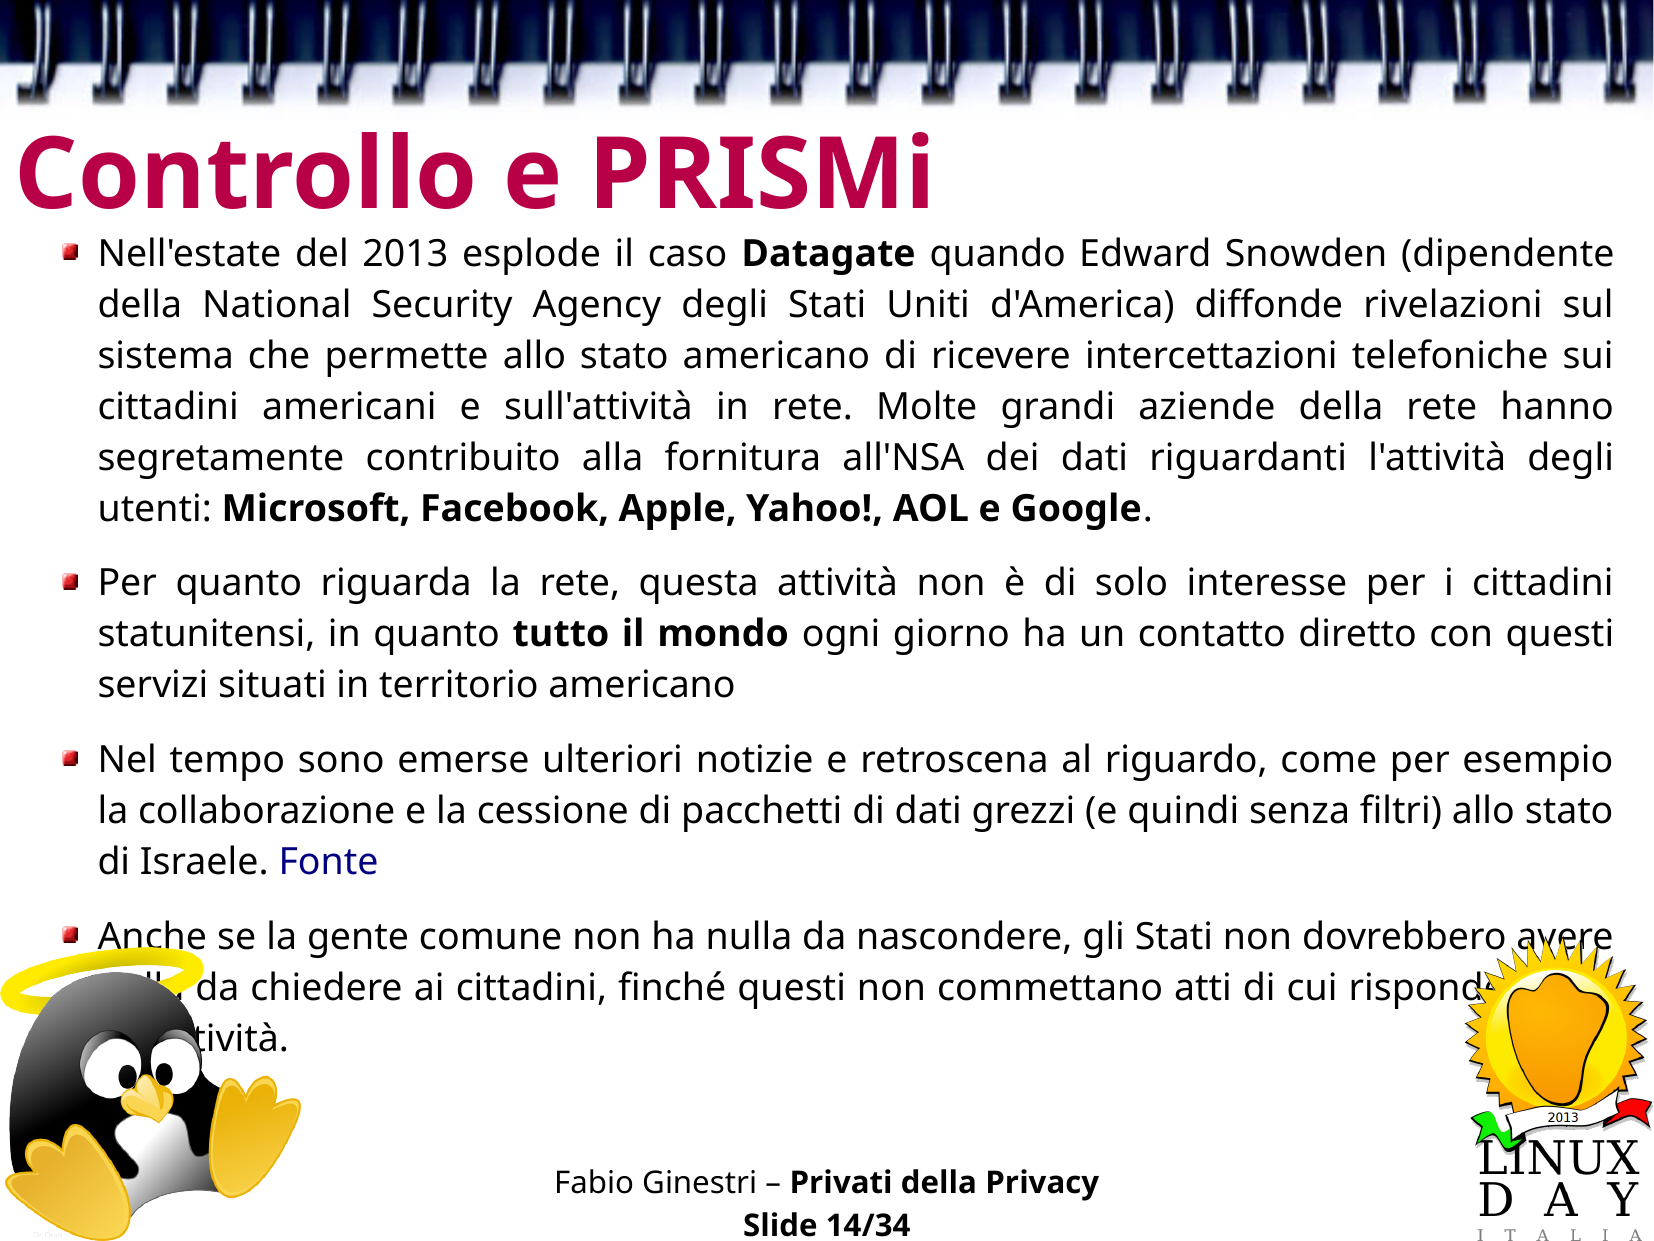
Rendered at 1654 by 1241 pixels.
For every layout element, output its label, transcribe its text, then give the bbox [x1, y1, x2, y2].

picture [0, 0, 1654, 121]
text_box Nell'estate del 2013 esplode il caso Datagate quando Edward Snowden (dipendente della National Security Agency degli Stati Uniti d'America) diffonde rivelazioni sul sistema che permette allo stato americano di ricevere intercettazioni telefoniche sui cittadini americani e sull'attività in rete. Molte grandi aziende della rete hanno segretamente contribuito alla fornitura all'NSA dei dati riguardanti l'attività degli utenti: Microsoft, Facebook, Apple, Yahoo!, AOL e Google. Per quanto riguarda la rete, questa attività non è di solo interesse per i cittadini statunitensi, in quanto tutto il mondo ogni giorno ha un contatto diretto con questi servizi situati in territorio americano Nel tempo sono emerse ulteriori notizie e retroscena al riguardo, come per esempio la collaborazione e la cessione di pacchetti di dati grezzi (e quindi senza filtri) allo stato di Israele. Fonte Anche se la gente comune non ha nulla da nascondere, gli Stati non dovrebbero avere nulla da chiedere ai cittadini, finché questi non commettano atti di cui rispondere alla collettività. [11, 218, 1630, 958]
picture [0, 947, 301, 1241]
picture [1464, 935, 1654, 1241]
text_box Controllo e PRISMi [0, 94, 929, 226]
text_box Fabio Ginestri – Privati della Privacy Slide <numero>/34 [550, 1152, 1104, 1241]
